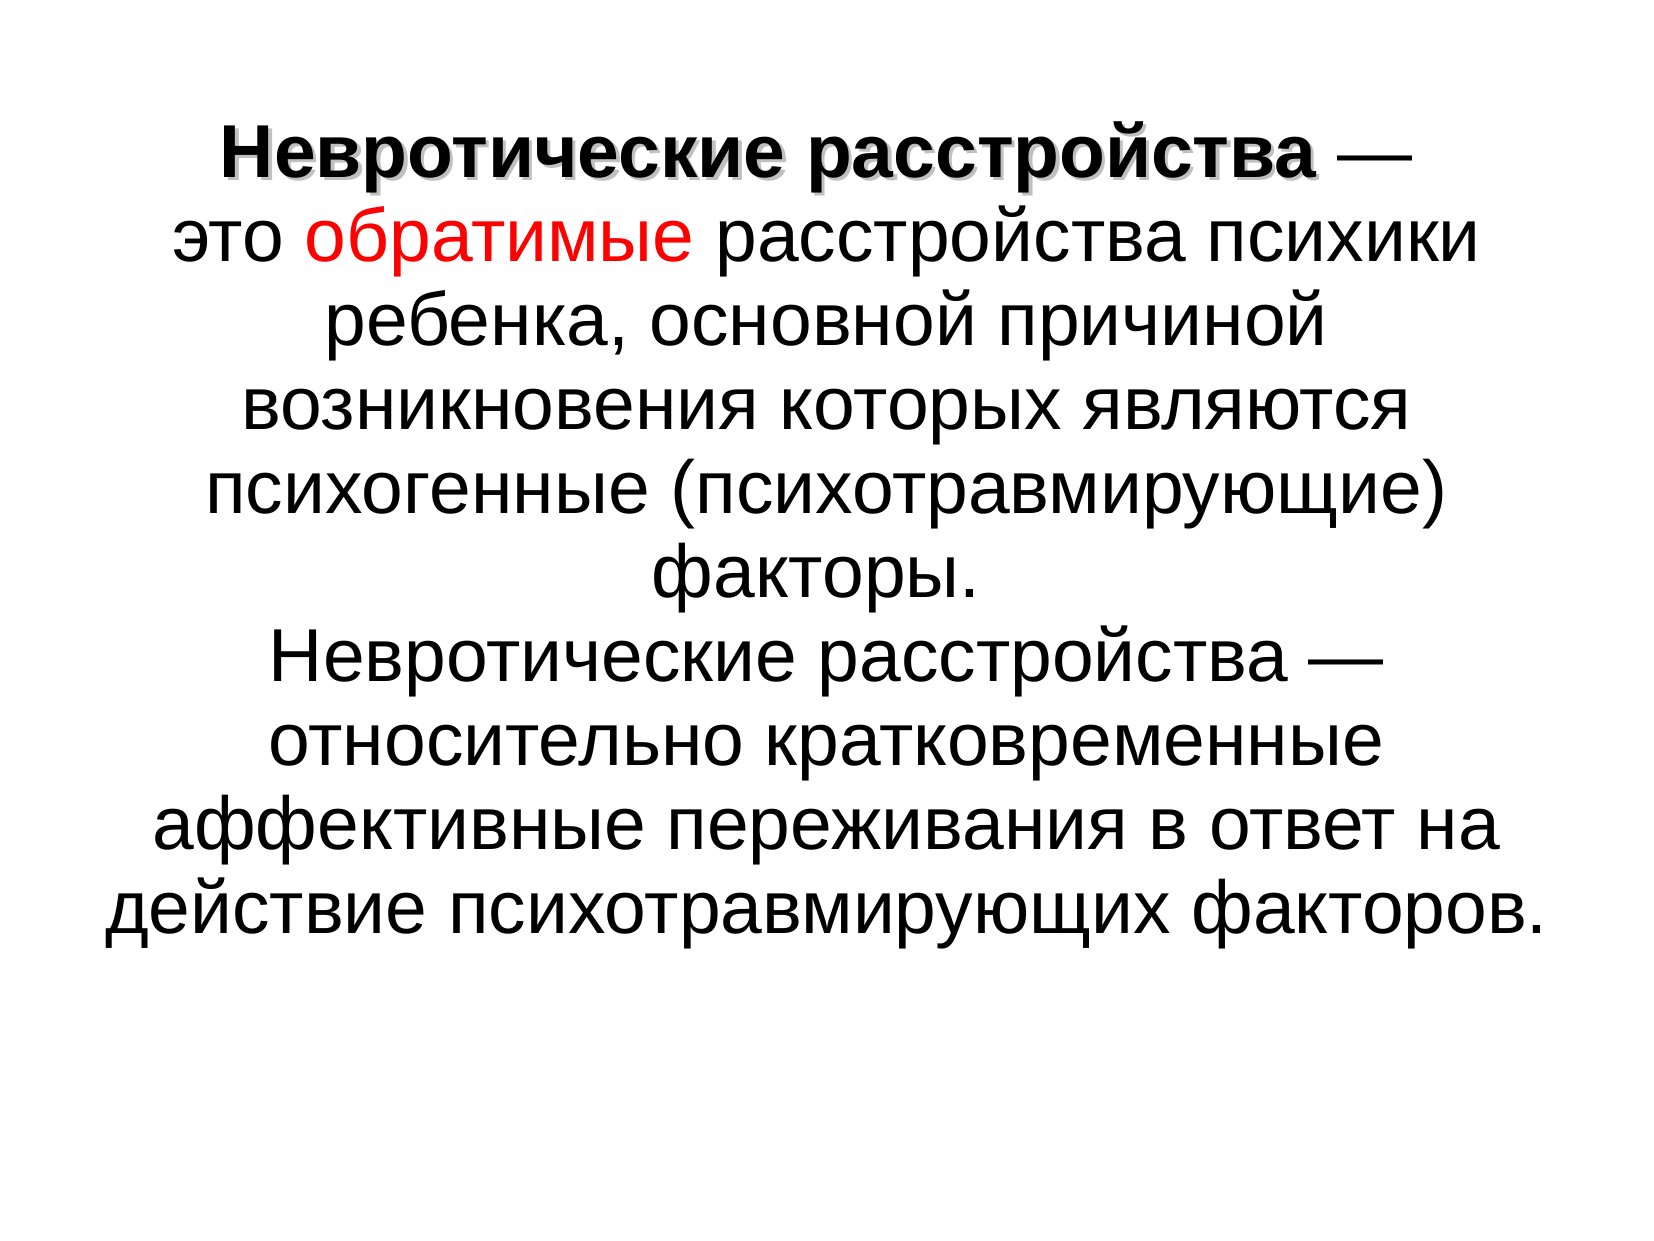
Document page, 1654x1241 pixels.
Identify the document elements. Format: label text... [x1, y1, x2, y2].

subtitle Невротические расстройства — это обратимые расстройства психики ребенка, основной причиной возникновения которых являются психогенные (психотравмирующие) факторы. Невротические расстройства — относительно кратковременные аффективные переживания в ответ на действие психотравмирующих факторов. [82, 49, 1571, 1010]
